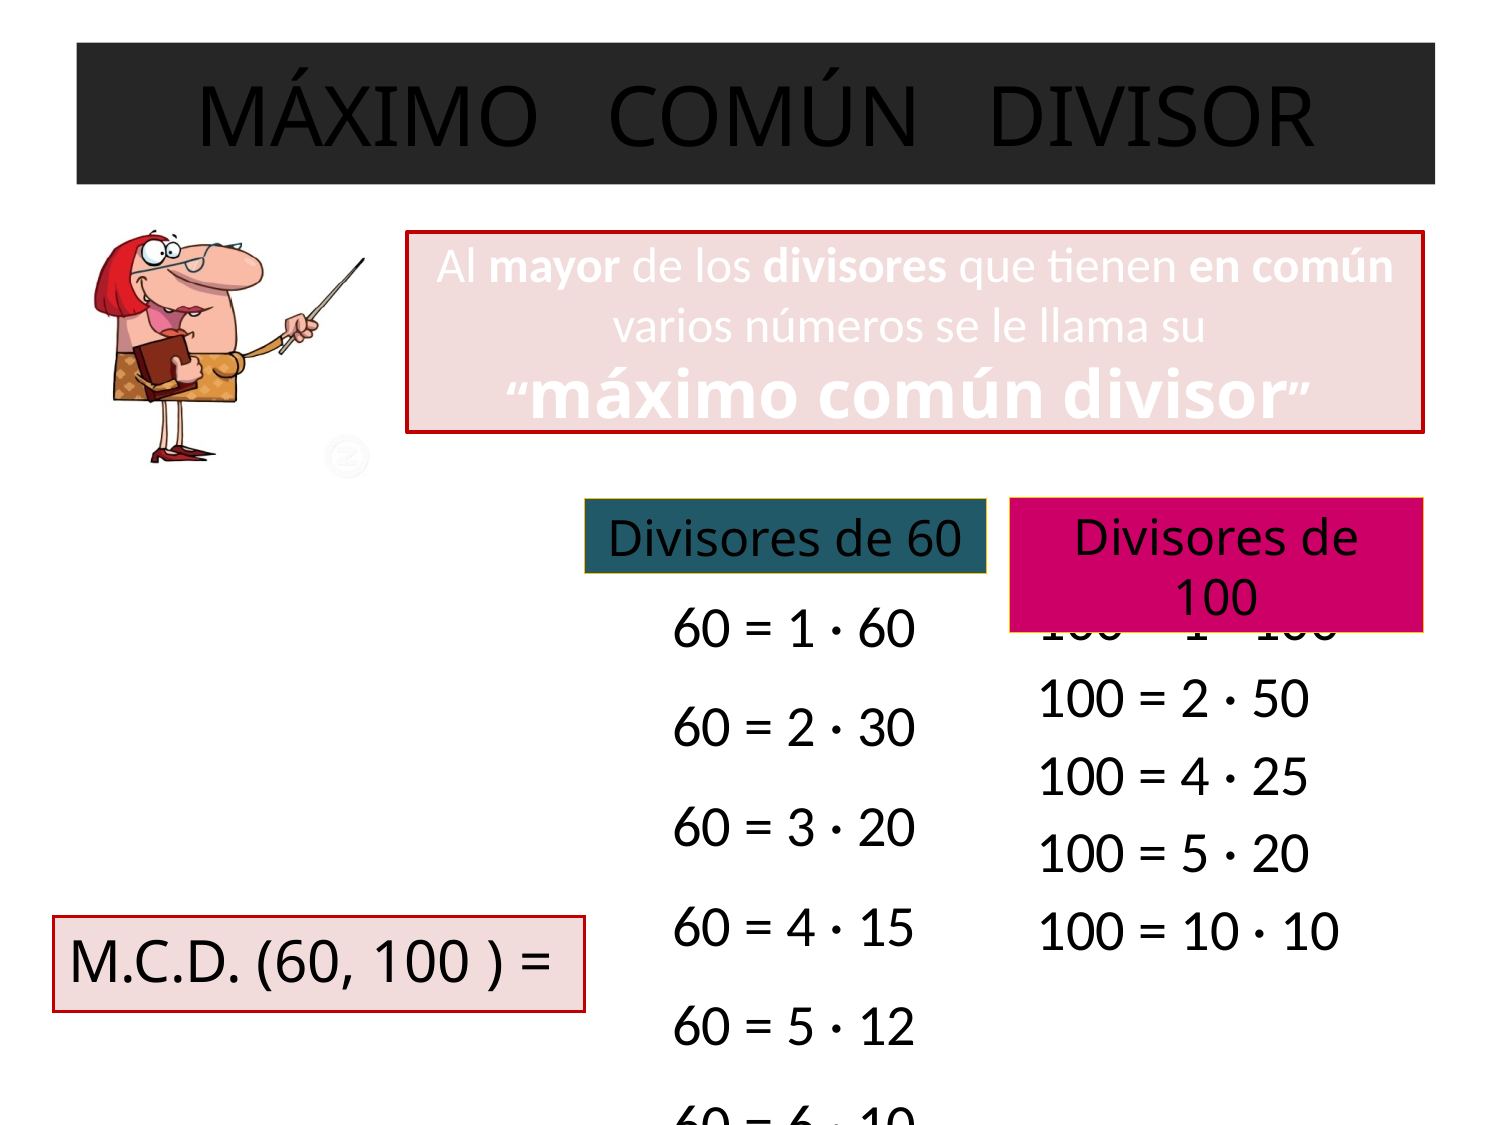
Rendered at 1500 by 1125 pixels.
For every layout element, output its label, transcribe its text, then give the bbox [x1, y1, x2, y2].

text_box Al mayor de los divisores que tienen en común varios números se le llama su “máximo común divisor” [407, 231, 1424, 433]
text_box Divisores de 60 [584, 498, 987, 574]
text_box 100 = 1 · 100 100 = 2 · 50 100 = 4 · 25 100 = 5 · 20 100 = 10 · 10 [1021, 633, 1424, 1106]
text_box MÁXIMO COMÚN DIVISOR [76, 42, 1436, 185]
text_box M.C.D. (60, 100 ) = [53, 916, 585, 1012]
picture [88, 208, 376, 483]
list 60 = 1 · 60 60 = 2 · 30 60 = 3 · 20 60 = 4 · 15 60 = 5 · 12 60 = 6 · 10 [602, 581, 987, 1125]
text_box Divisores de 100 [1009, 497, 1424, 633]
